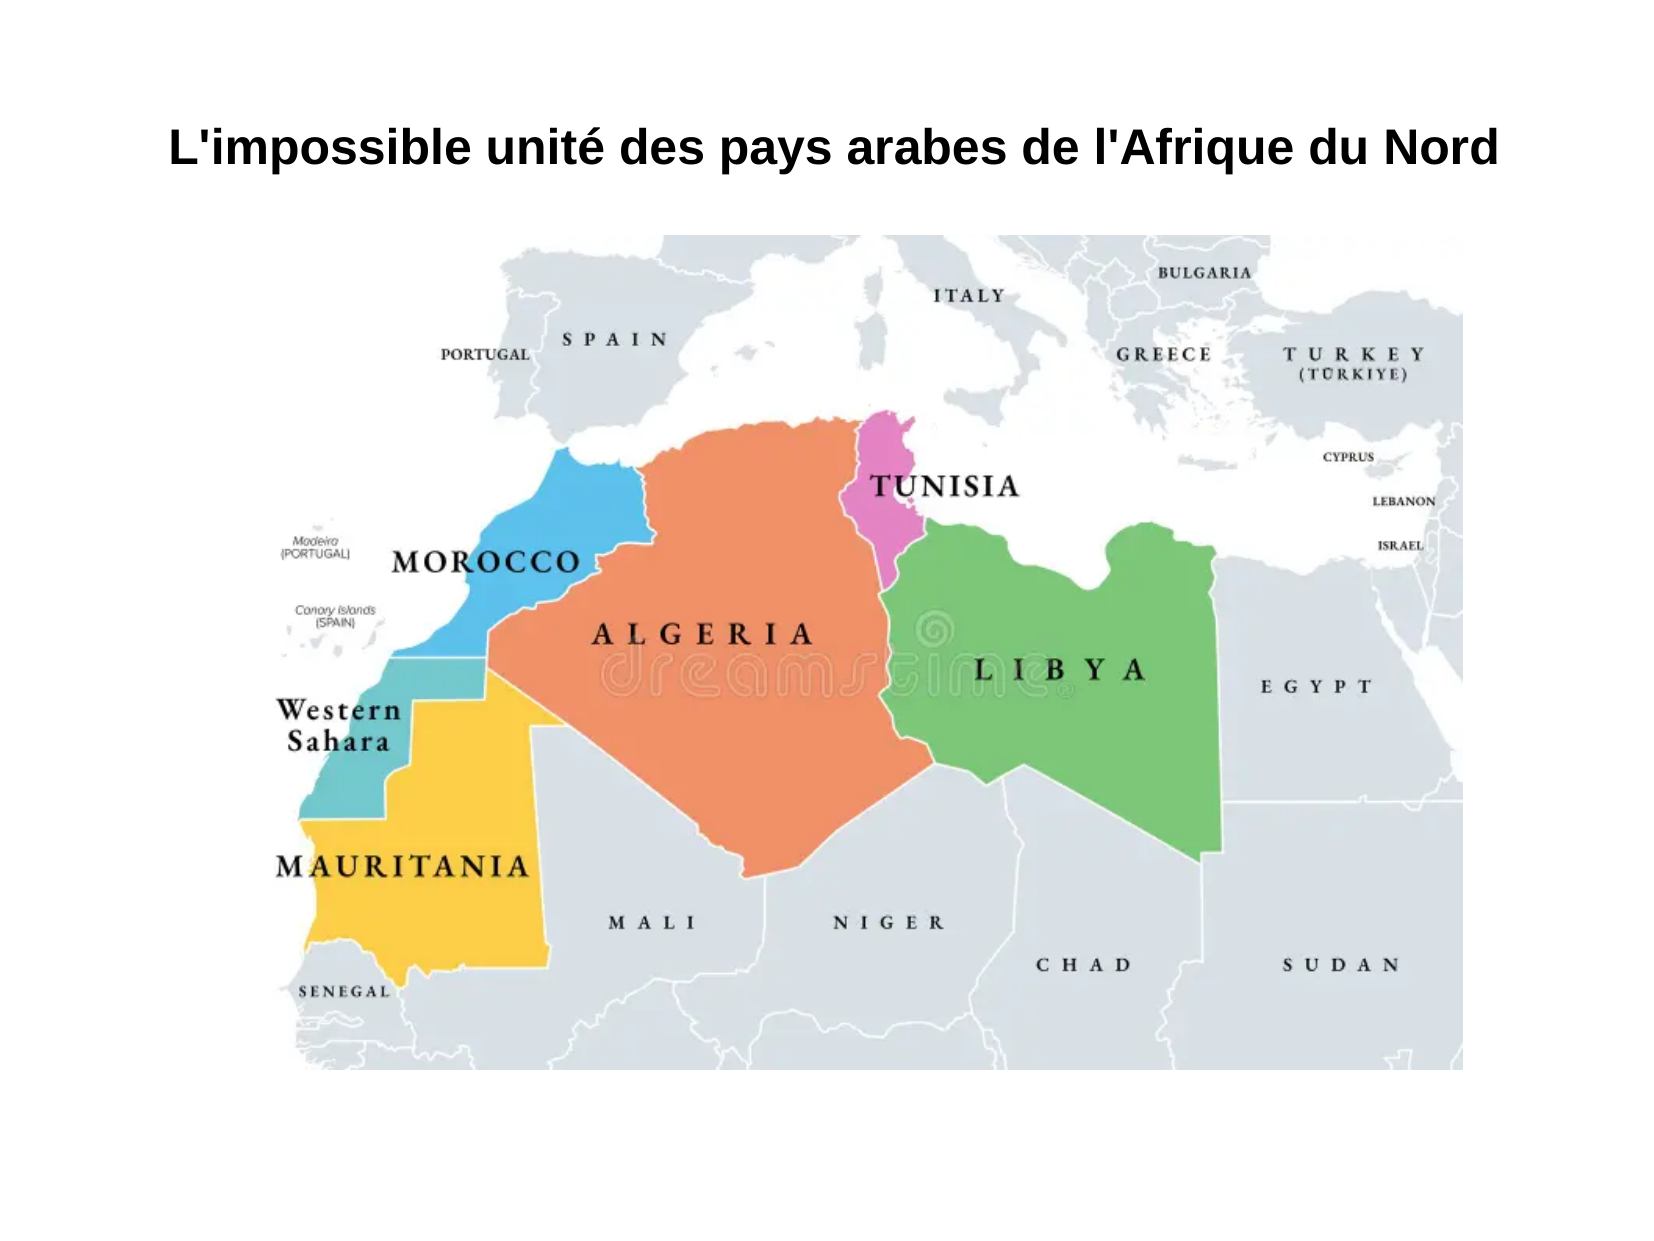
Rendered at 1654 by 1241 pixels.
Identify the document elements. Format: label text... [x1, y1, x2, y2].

text_box L'impossible unité des pays arabes de l'Afrique du Nord [153, 109, 1560, 236]
picture [212, 236, 1463, 1070]
